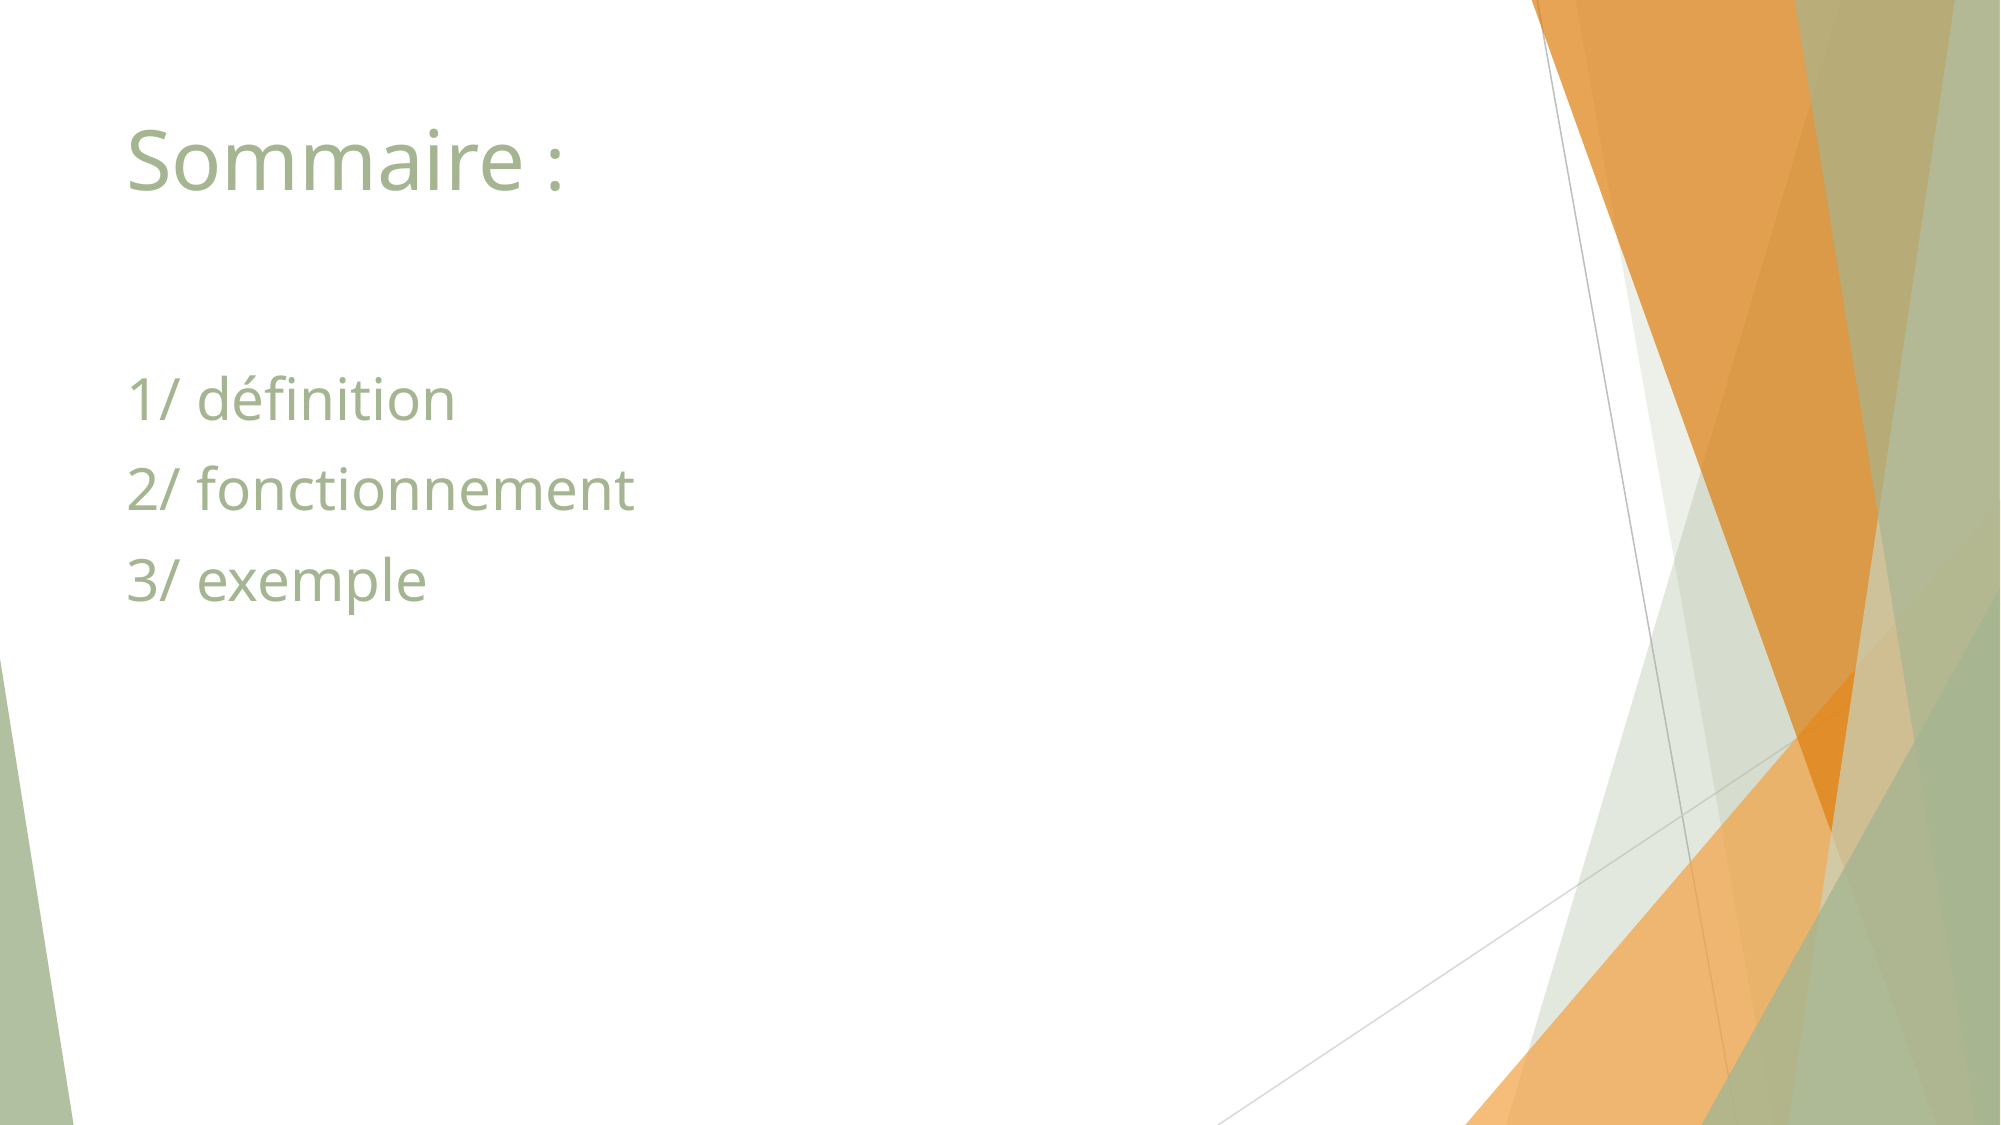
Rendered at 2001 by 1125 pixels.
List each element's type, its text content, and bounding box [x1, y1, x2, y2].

list 1/ définition 2/ fonctionnement 3/ exemple [111, 354, 1522, 992]
title Sommaire : [111, 99, 1522, 317]
